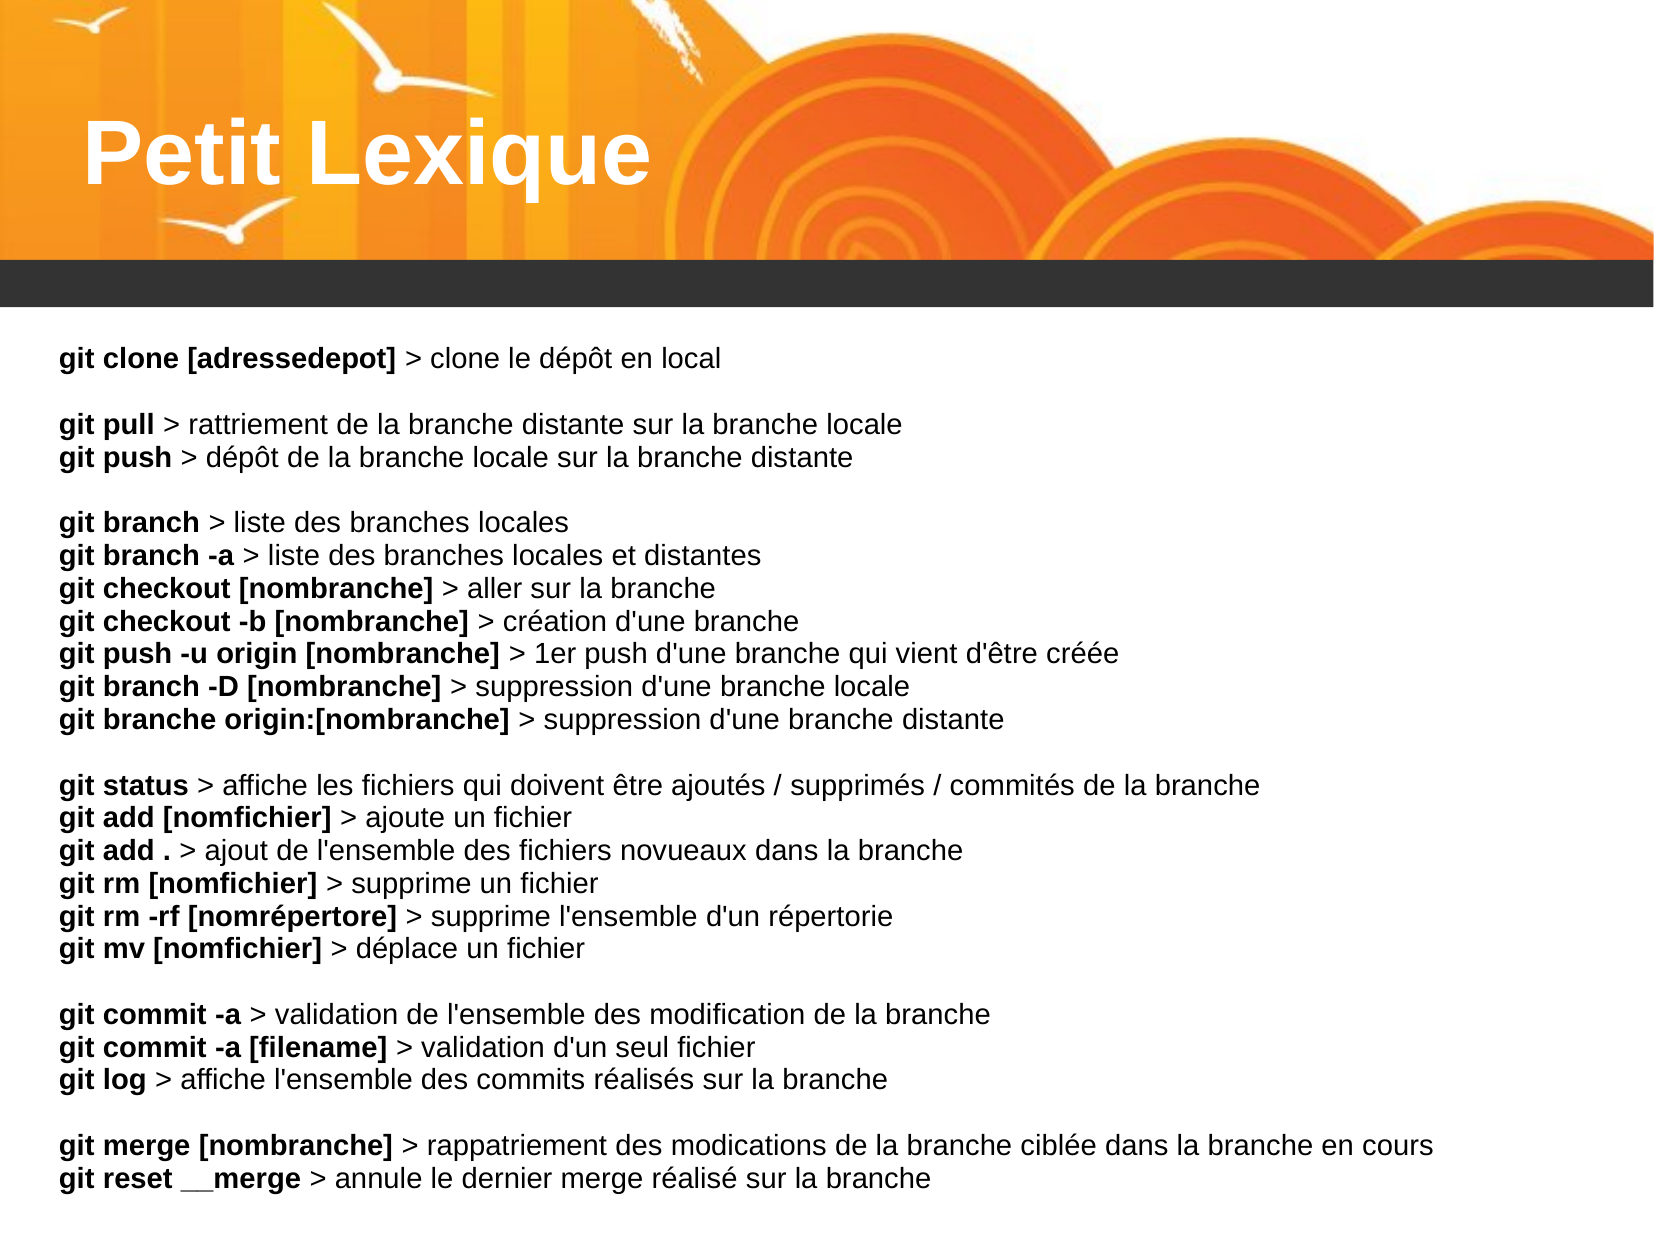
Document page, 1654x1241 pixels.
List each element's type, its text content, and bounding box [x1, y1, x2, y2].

title Petit Lexique [82, 49, 1571, 257]
list git clone [adressedepot] > clone le dépôt en local git pull > rattriement de la branche distante sur la branche locale git push > dépôt de la branche locale sur la branche distante git branch > liste des branches locales git branch -a > liste des branches locales et distantes git checkout [nombranche] > aller sur la branche git checkout -b [nombranche] > création d'une branche git push -u origin [nombranche] > 1er push d'une branche qui vient d'être créée git branch -D [nombranche] > suppression d'une branche locale git branche origin:[nombranche] > suppression d'une branche distante git status > affiche les fichiers qui doivent être ajoutés / supprimés / commités de la branche git add [nomfichier] > ajoute un fichier git add . > ajout de l'ensemble des fichiers novueaux dans la branche git rm [nomfichier] > supprime un fichier git rm -rf [nomrépertore] > supprime l'ensemble d'un répertorie git mv [nomfichier] > déplace un fichier git commit -a > validation de l'ensemble des modification de la branche git commit -a [filename] > validation d'un seul fichier git log > affiche l'ensemble des commits réalisés sur la branche git merge [nombranche] > rappatriement des modications de la branche ciblée dans la branche en cours git reset __merge > annule le dernier merge réalisé sur la branche [59, 342, 1501, 1062]
